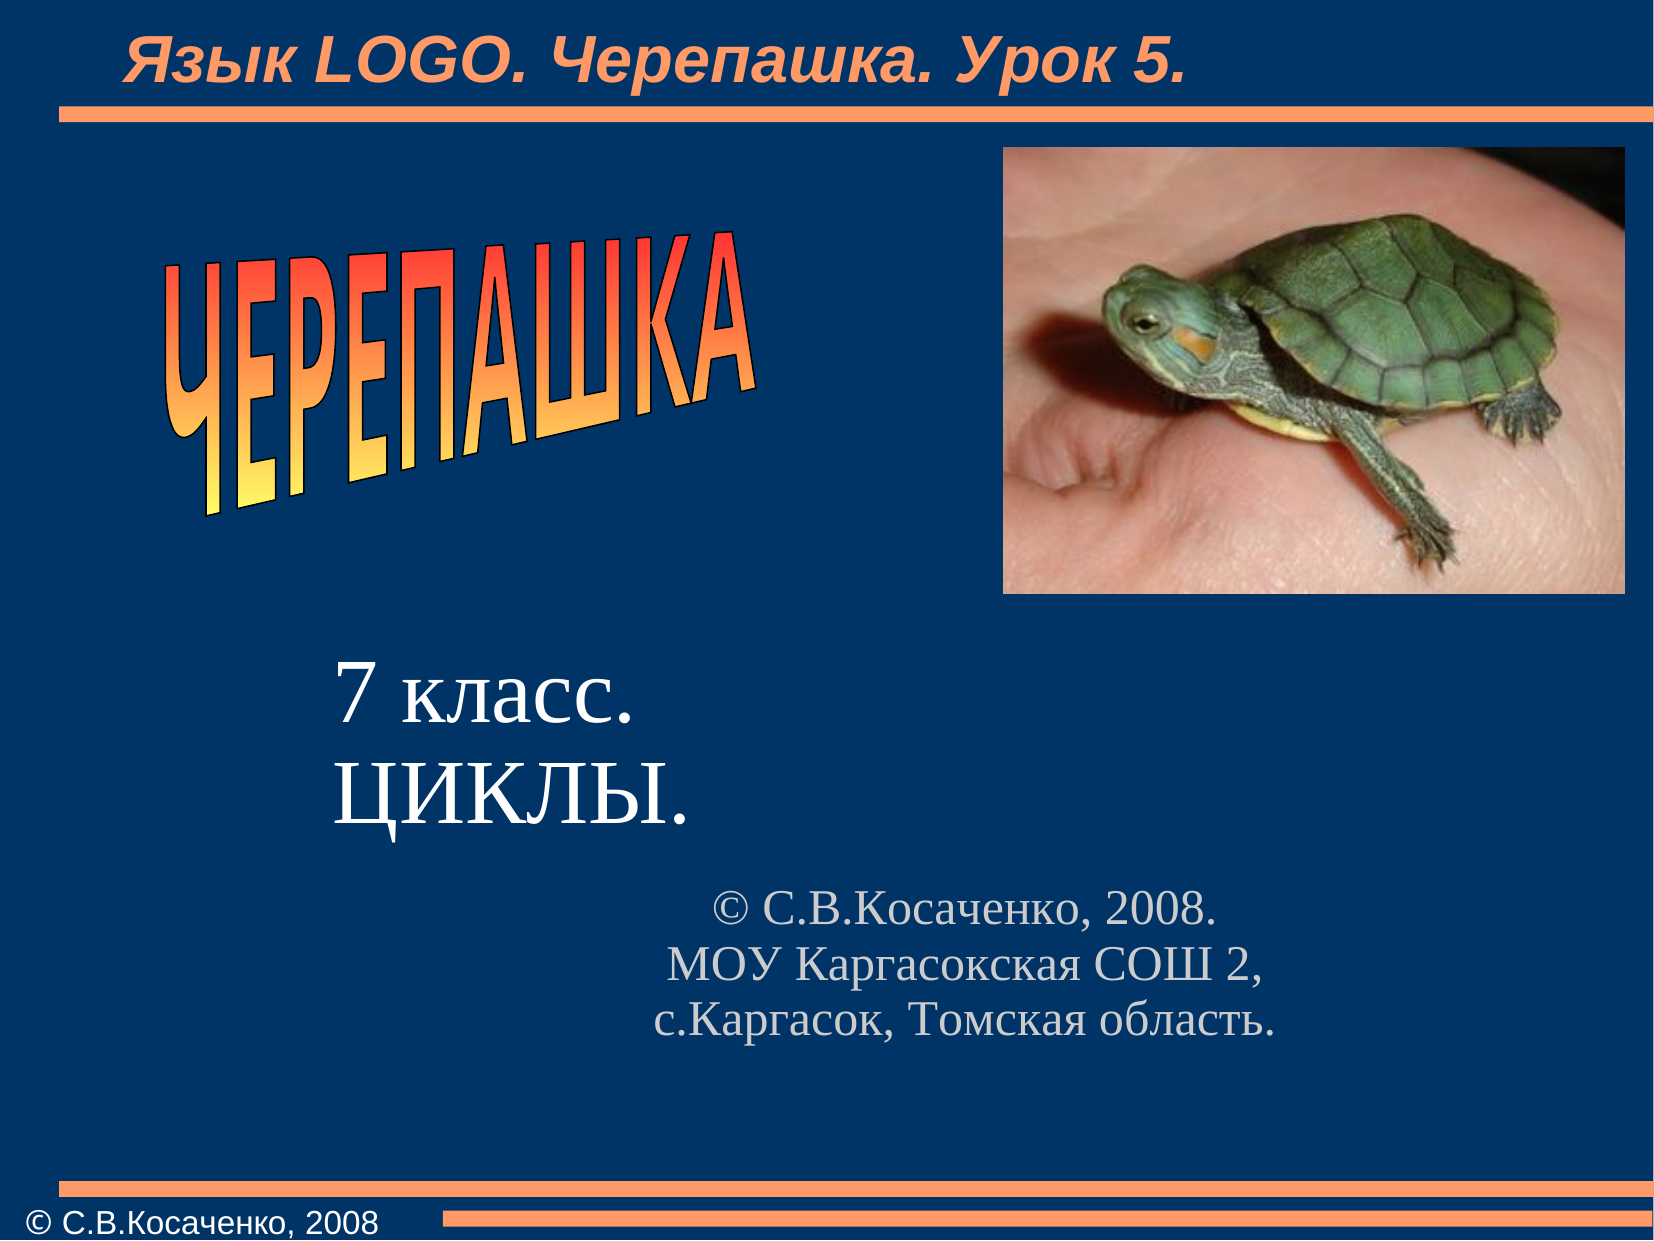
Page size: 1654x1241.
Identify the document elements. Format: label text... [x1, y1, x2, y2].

text_box ЧЕРЕПАШКА [237, 259, 276, 509]
text_box ЧЕРЕПАШКА [400, 248, 454, 471]
picture [1003, 147, 1625, 594]
text_box ЧЕРЕПАШКА [462, 244, 528, 457]
text_box ЧЕРЕПАШКА [535, 238, 620, 440]
text_box ЧЕРЕПАШКА [165, 262, 221, 516]
text_box ЧЕРЕПАШКА [348, 252, 387, 483]
subtitle 7 класс. ЦИКЛЫ. © С.В.Косаченко, 2008. МОУ Каргасокская СОШ 2, с.Каргасок, Томская область. [297, 562, 1597, 1124]
text_box ЧЕРЕПАШКА [636, 231, 756, 416]
text_box ЧЕРЕПАШКА [289, 256, 336, 497]
title Язык LOGO. Черепашка. Урок 5. [123, 0, 1536, 119]
